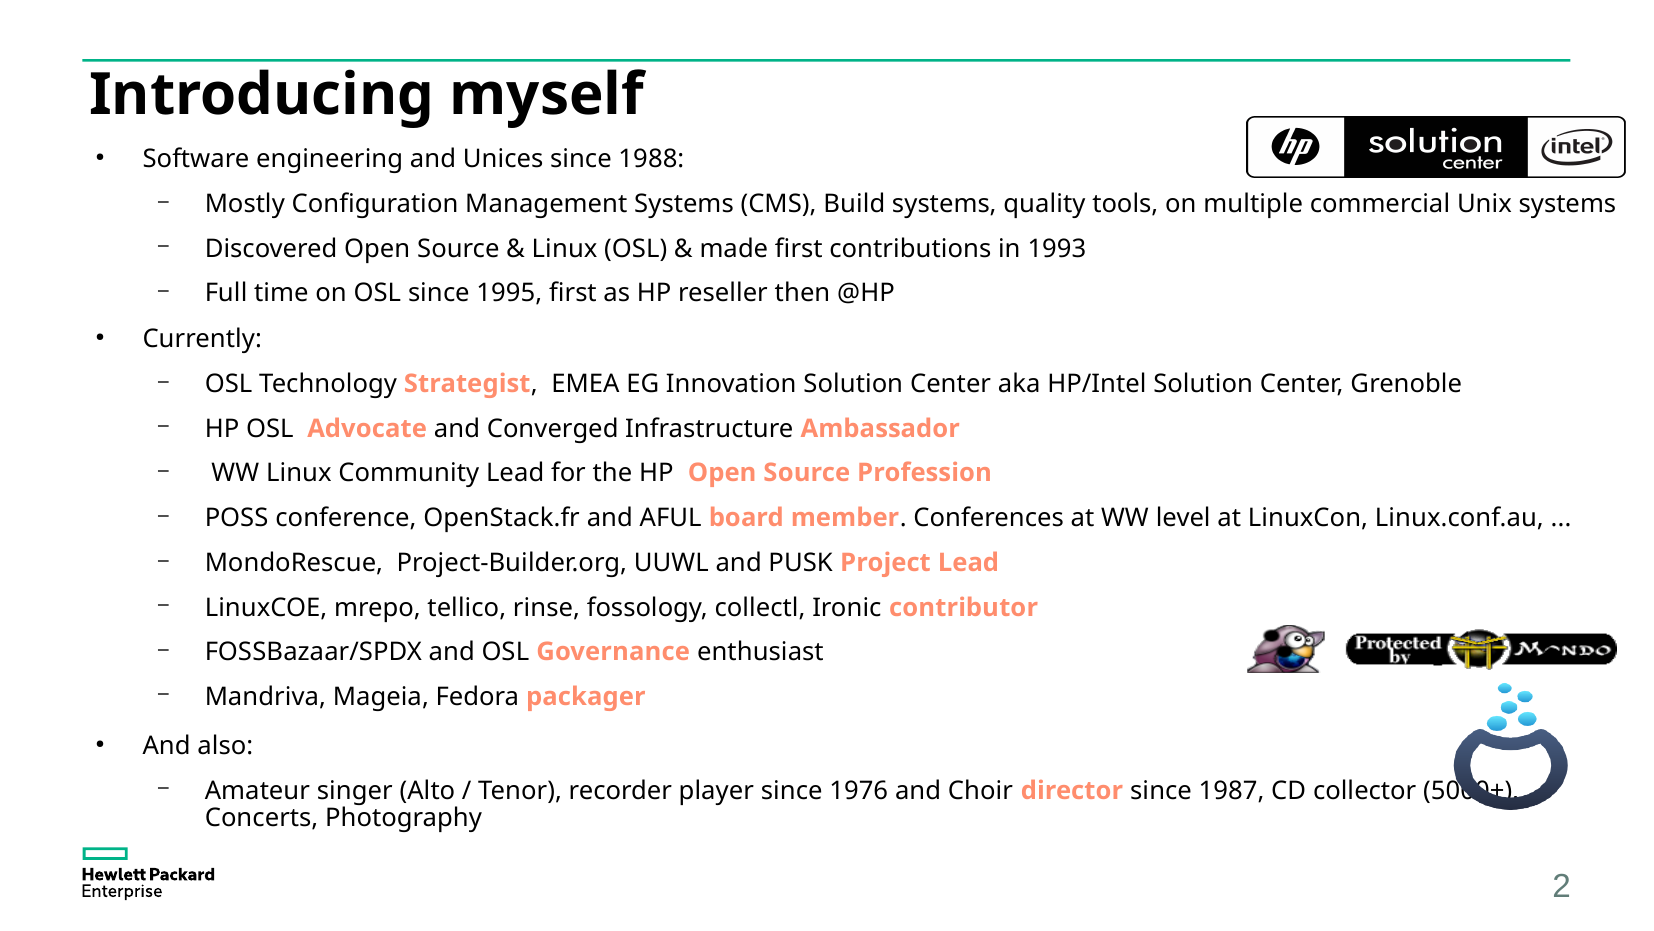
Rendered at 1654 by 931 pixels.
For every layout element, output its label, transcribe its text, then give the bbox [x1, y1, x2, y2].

slide_number <numéro> [1498, 872, 1571, 904]
list Software engineering and Unices since 1988: Mostly Configuration Management Systems (CMS), Build systems, quality tools, on multiple commercial Unix systems Discovered Open Source & Linux (OSL) & made first contributions in 1993 Full time on OSL since 1995, first as HP reseller then @HP Currently: OSL Technology Strategist, EMEA EG Innovation Solution Center aka HP/Intel Solution Center, Grenoble HP OSL Advocate and Converged Infrastructure Ambassador WW Linux Community Lead for the HP Open Source Profession POSS conference, OpenStack.fr and AFUL board member. Conferences at WW level at LinuxCon, Linux.conf.au, ... MondoRescue, Project-Builder.org, UUWL and PUSK Project Lead LinuxCOE, mrepo, tellico, rinse, fossology, collectl, Ironic contributor FOSSBazaar/SPDX and OSL Governance enthusiast Mandriva, Mageia, Fedora packager And also: Amateur singer (Alto / Tenor), recorder player since 1976 and Choir director since 1987, CD collector (5000+), Concerts, Photography [65, 138, 1645, 862]
picture [1226, 606, 1617, 814]
title Introducing myself [89, 63, 1577, 138]
picture [1246, 116, 1626, 178]
